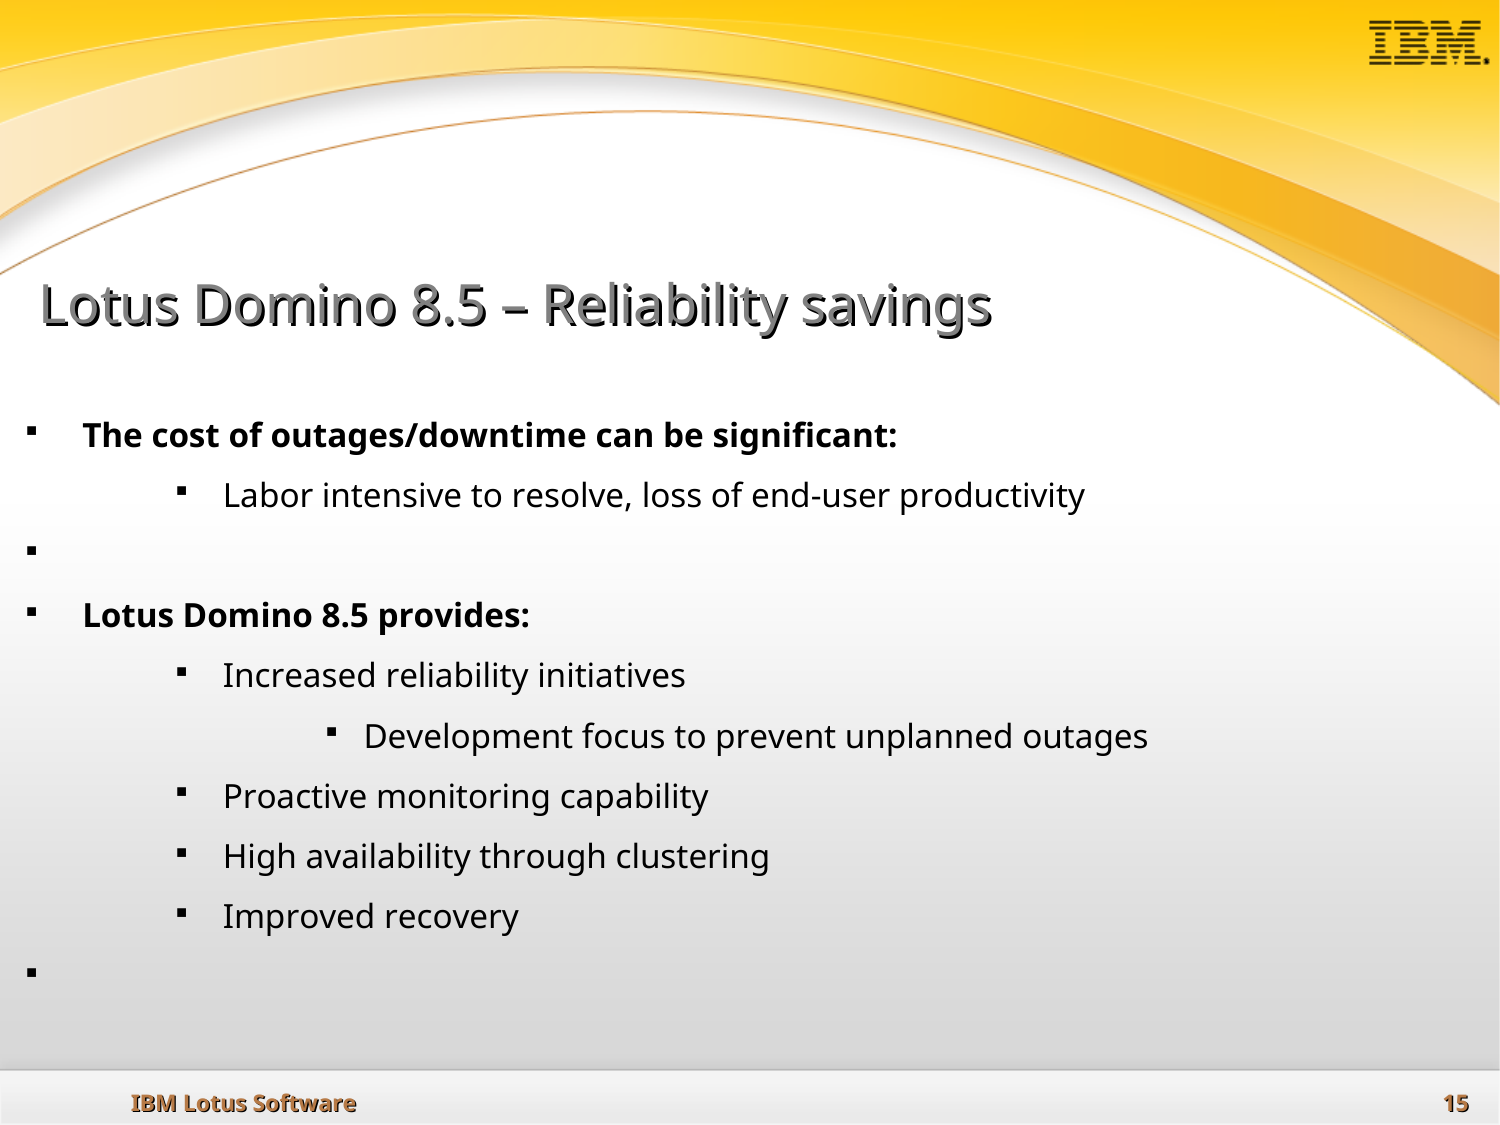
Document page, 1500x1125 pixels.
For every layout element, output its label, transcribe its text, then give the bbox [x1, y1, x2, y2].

picture [0, 0, 1500, 1125]
title Lotus Domino 8.5 – Reliability savings [23, 260, 1463, 342]
list The cost of outages/downtime can be significant: Labor intensive to resolve, loss of end-user productivity Lotus Domino 8.5 provides: Increased reliability initiatives Development focus to prevent unplanned outages Proactive monitoring capability High availability through clustering Improved recovery [26, 413, 1451, 1125]
footer IBM Lotus Software [115, 1079, 679, 1125]
